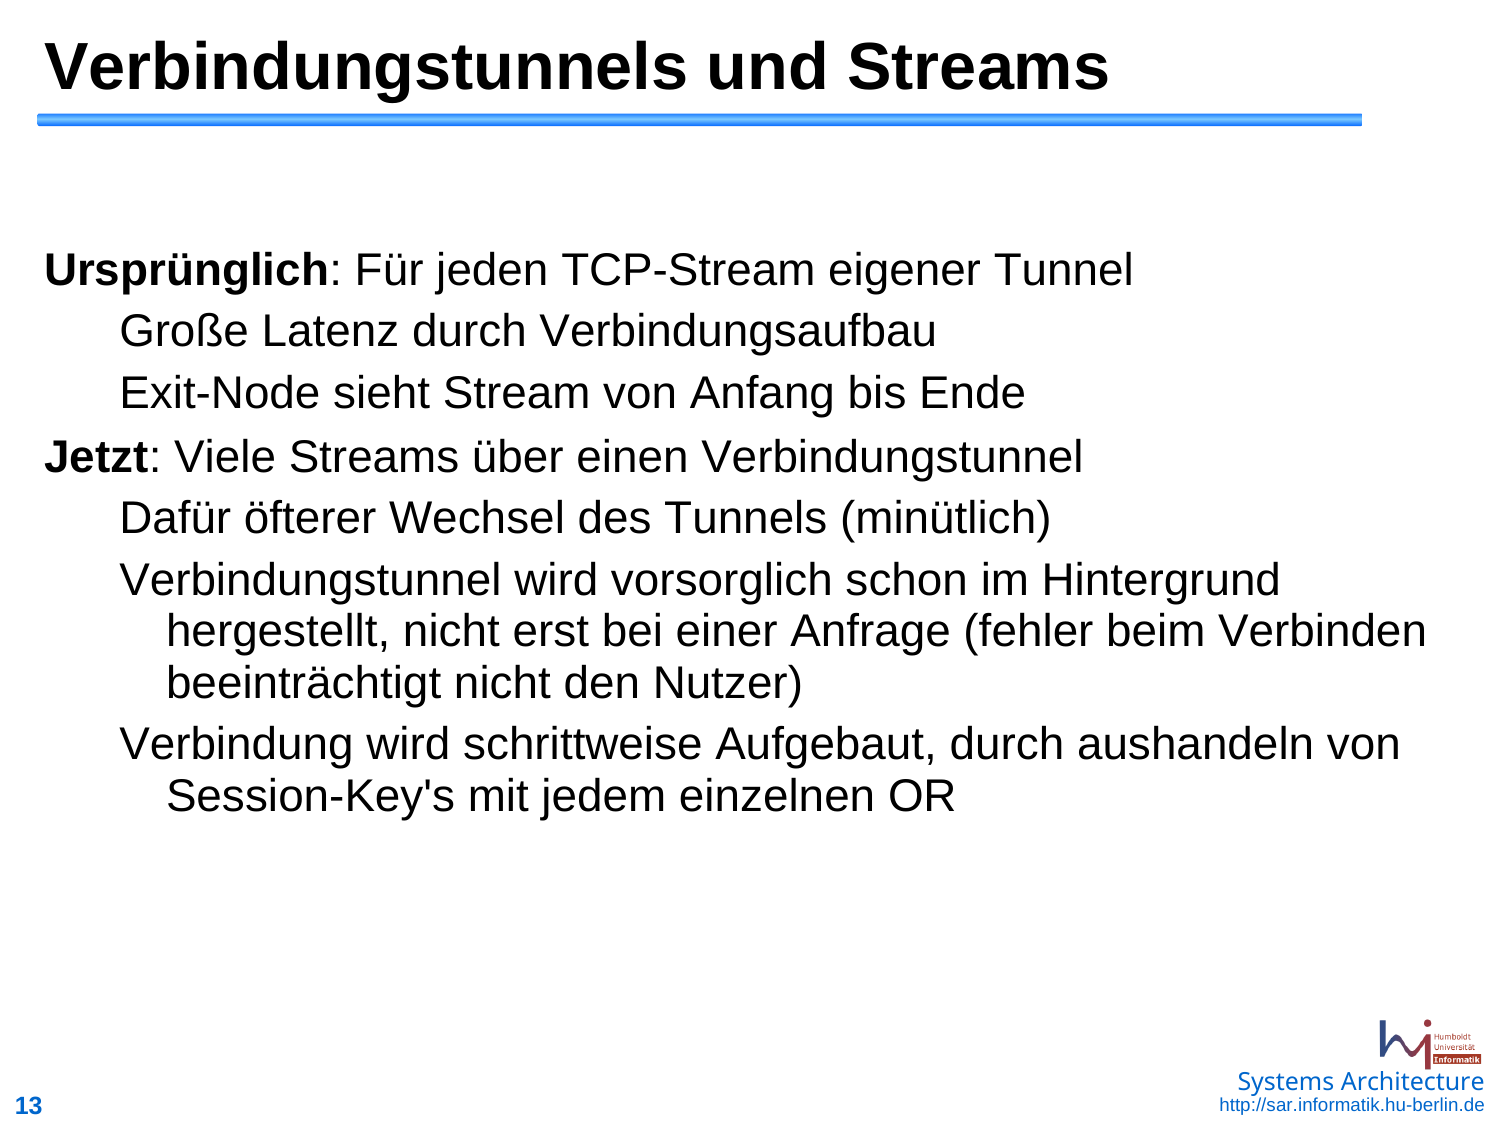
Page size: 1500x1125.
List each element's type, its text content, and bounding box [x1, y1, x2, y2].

title Verbindungstunnels und Streams [29, 19, 1500, 114]
picture [1376, 1016, 1483, 1071]
list Ursprünglich: Für jeden TCP-Stream eigener Tunnel Große Latenz durch Verbindungsaufbau Exit-Node sieht Stream von Anfang bis Ende Jetzt: Viele Streams über einen Verbindungstunnel Dafür öfterer Wechsel des Tunnels (minütlich) Verbindungstunnel wird vorsorglich schon im Hintergrund hergestellt, nicht erst bei einer Anfrage (fehler beim Verbinden beeinträchtigt nicht den Nutzer) Verbindung wird schrittweise Aufgebaut, durch aushandeln von Session-Key's mit jedem einzelnen OR [29, 236, 1500, 916]
